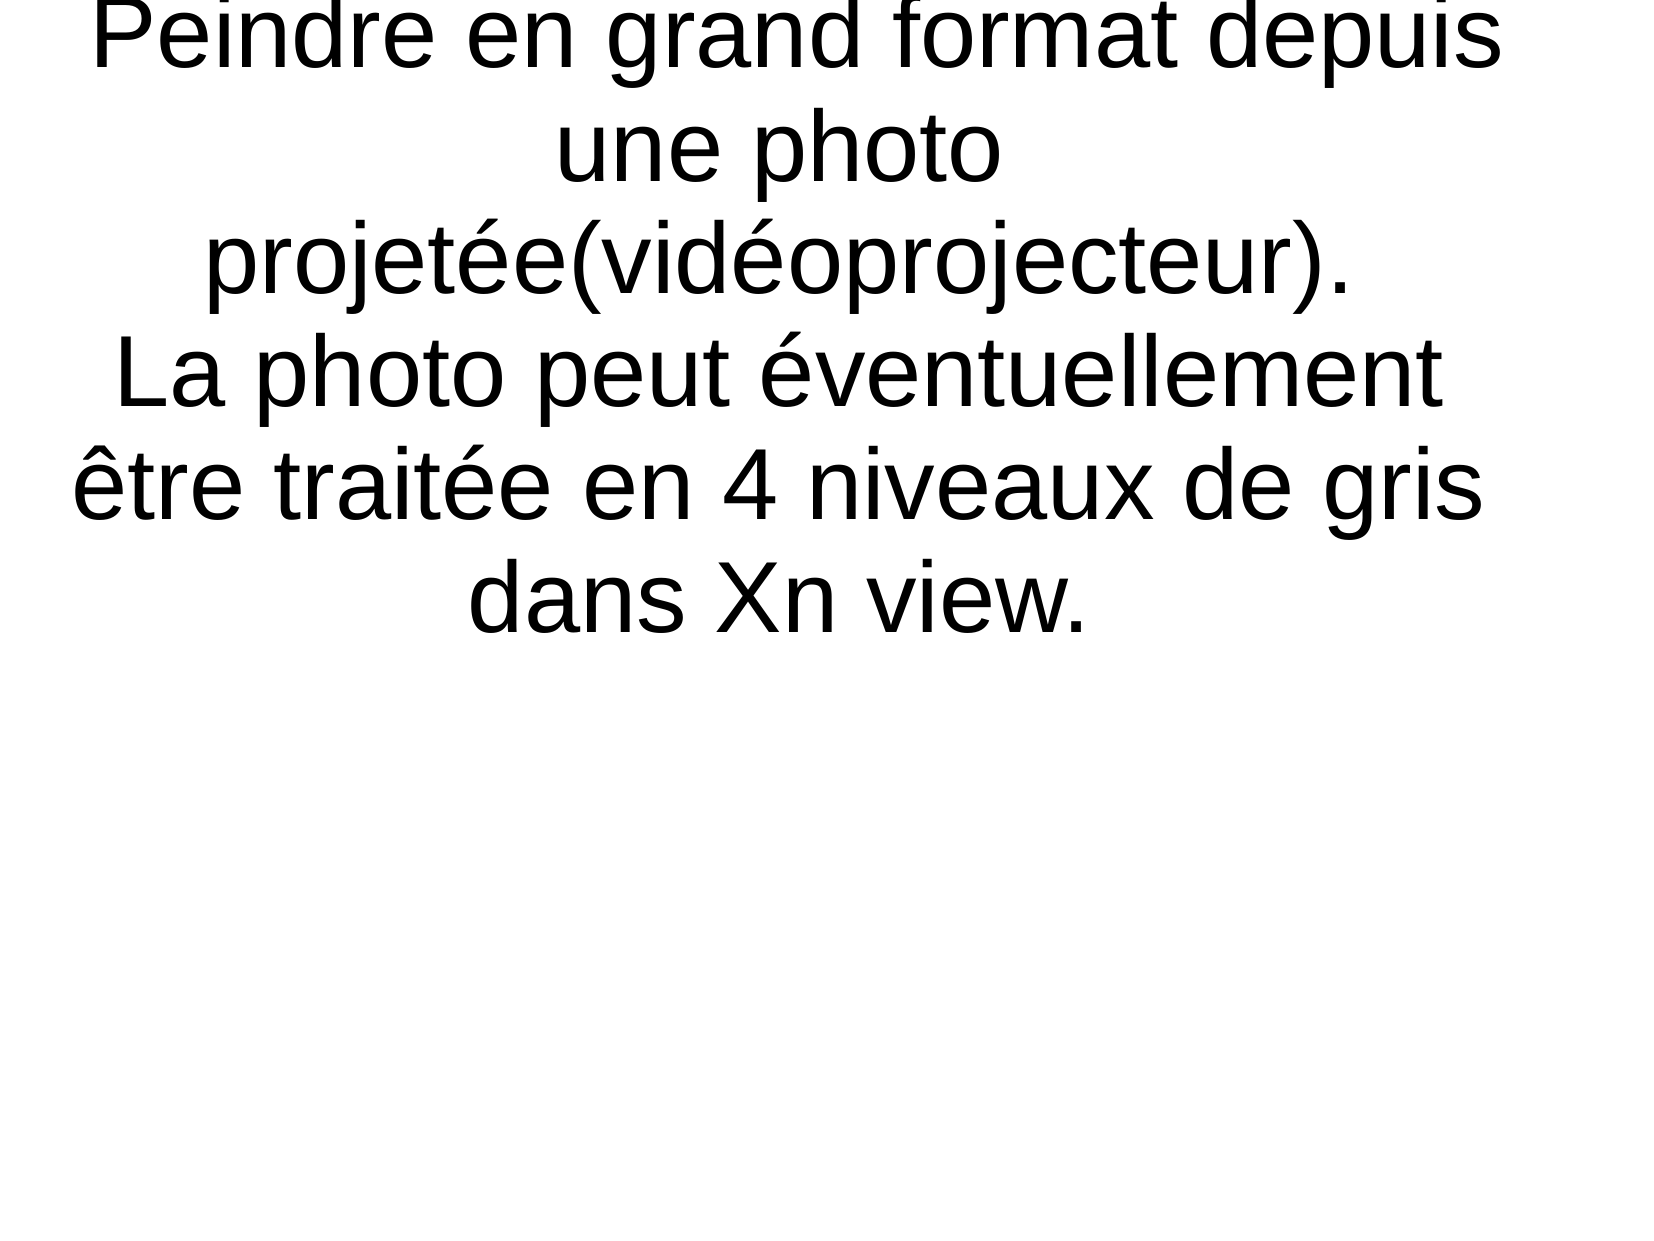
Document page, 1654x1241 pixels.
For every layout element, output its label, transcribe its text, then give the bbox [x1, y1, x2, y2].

title Peindre en grand format depuis une photo projetée(vidéoprojecteur). La photo peut éventuellement être traitée en 4 niveaux de gris dans Xn view. [35, 0, 1524, 655]
